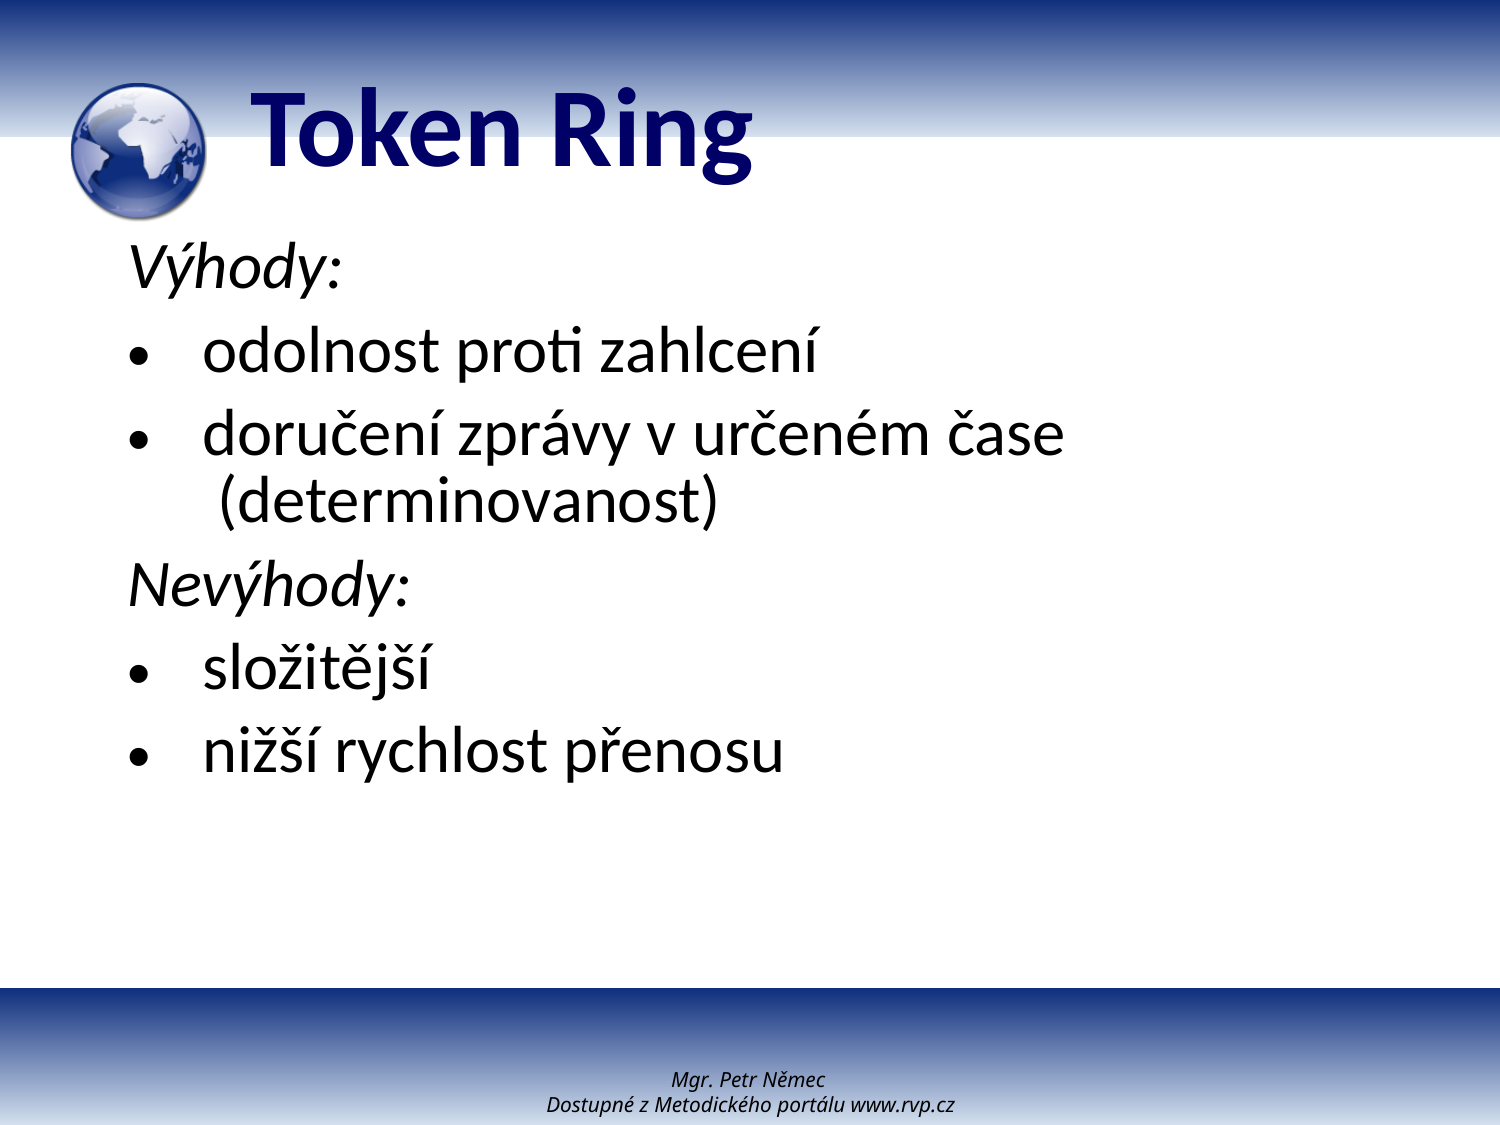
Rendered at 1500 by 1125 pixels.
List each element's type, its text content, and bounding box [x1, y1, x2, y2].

picture [69, 83, 207, 222]
title Token Ring [235, 45, 1426, 233]
list Výhody: odolnost proti zahlcení doručení zprávy v určeném čase (determinovanost) Nevýhody: složitější nižší rychlost přenosu [112, 231, 1388, 934]
